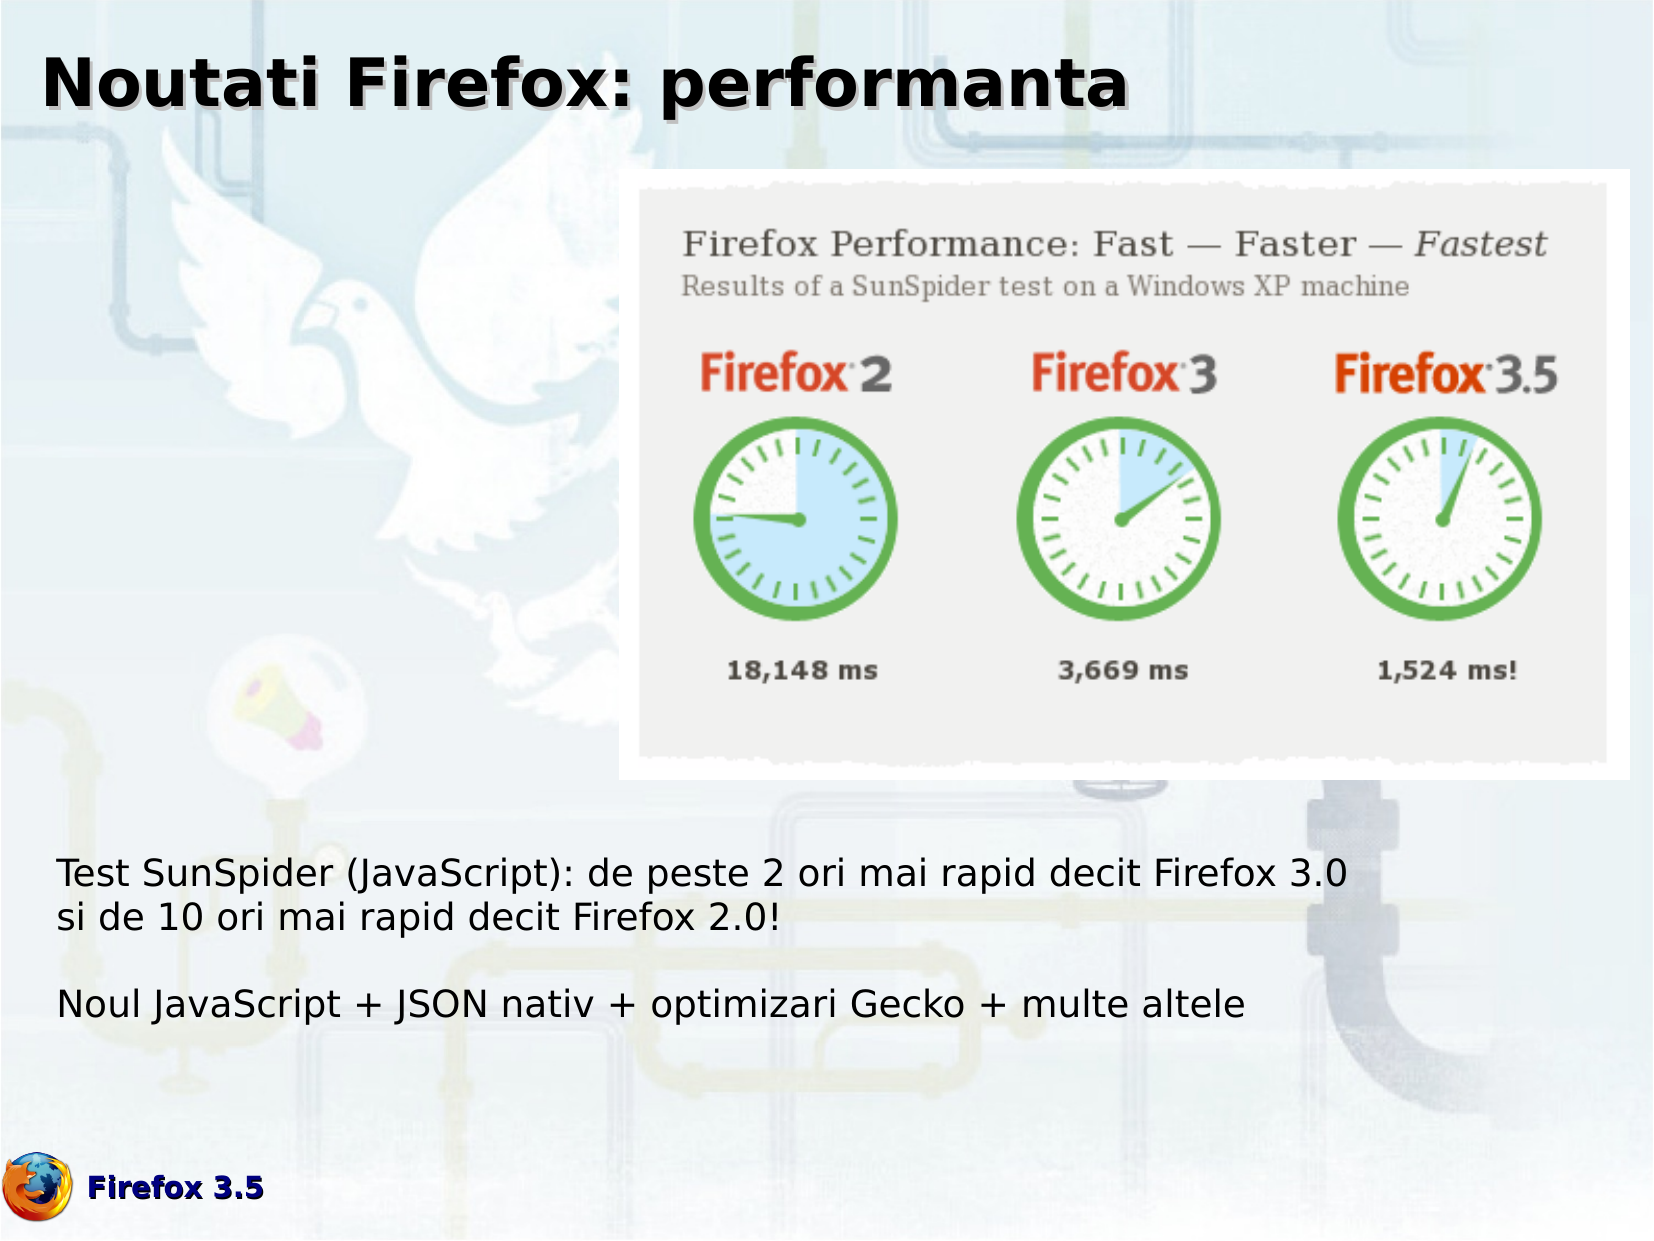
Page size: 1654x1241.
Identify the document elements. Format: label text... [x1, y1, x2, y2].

text_box Firefox 3.5 [71, 1163, 280, 1213]
picture [0, 0, 1654, 1241]
text_box Noutati Firefox: performanta [25, 37, 1147, 131]
text_box Test SunSpider (JavaScript): de peste 2 ori mai rapid decit Firefox 3.0 si de 10 ori mai rapid decit Firefox 2.0! Noul JavaScript + JSON nativ + optimizari Gecko + multe altele [41, 844, 1365, 1034]
